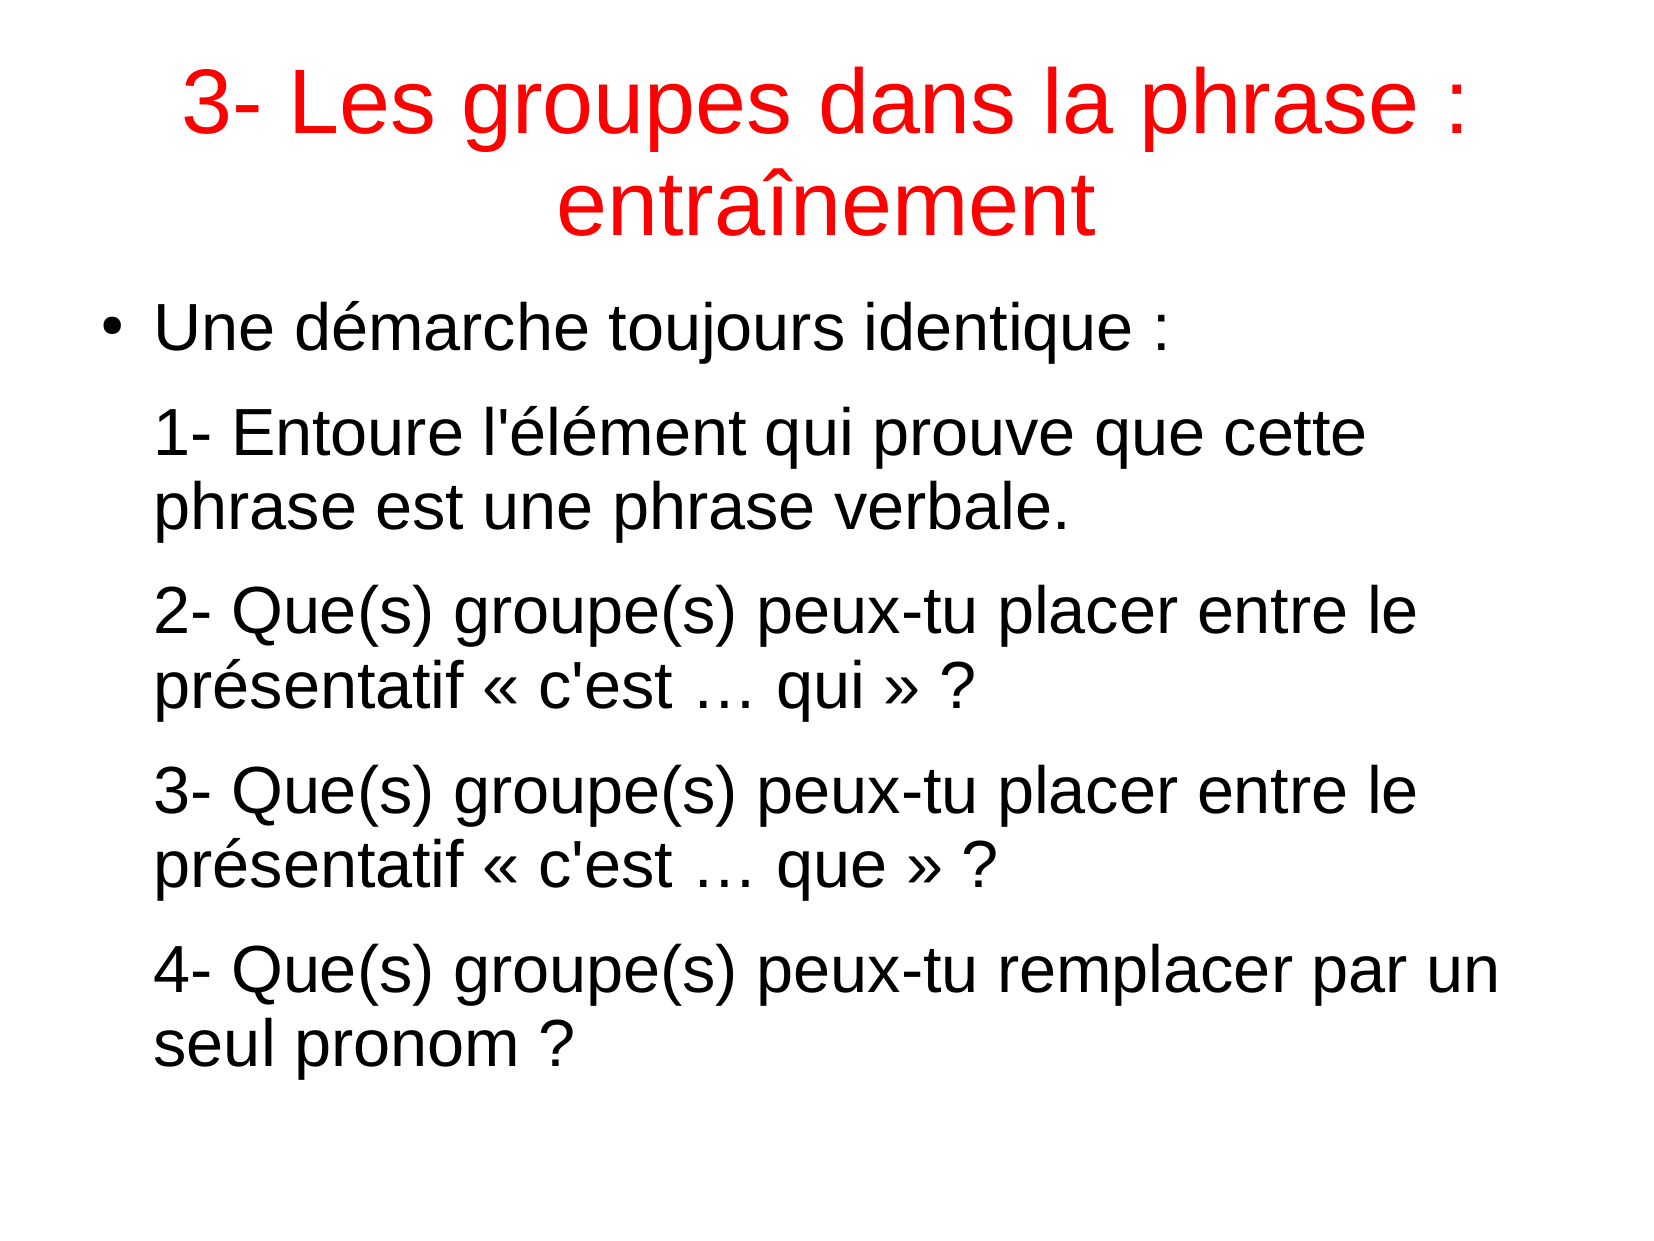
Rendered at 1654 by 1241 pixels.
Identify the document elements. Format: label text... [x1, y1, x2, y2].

list Une démarche toujours identique : 1- Entoure l'élément qui prouve que cette phrase est une phrase verbale. 2- Que(s) groupe(s) peux-tu placer entre le présentatif « c'est … qui » ? 3- Que(s) groupe(s) peux-tu placer entre le présentatif « c'est … que » ? 4- Que(s) groupe(s) peux-tu remplacer par un seul pronom ? [82, 290, 1571, 1146]
title 3- Les groupes dans la phrase : entraînement [82, 49, 1571, 257]
